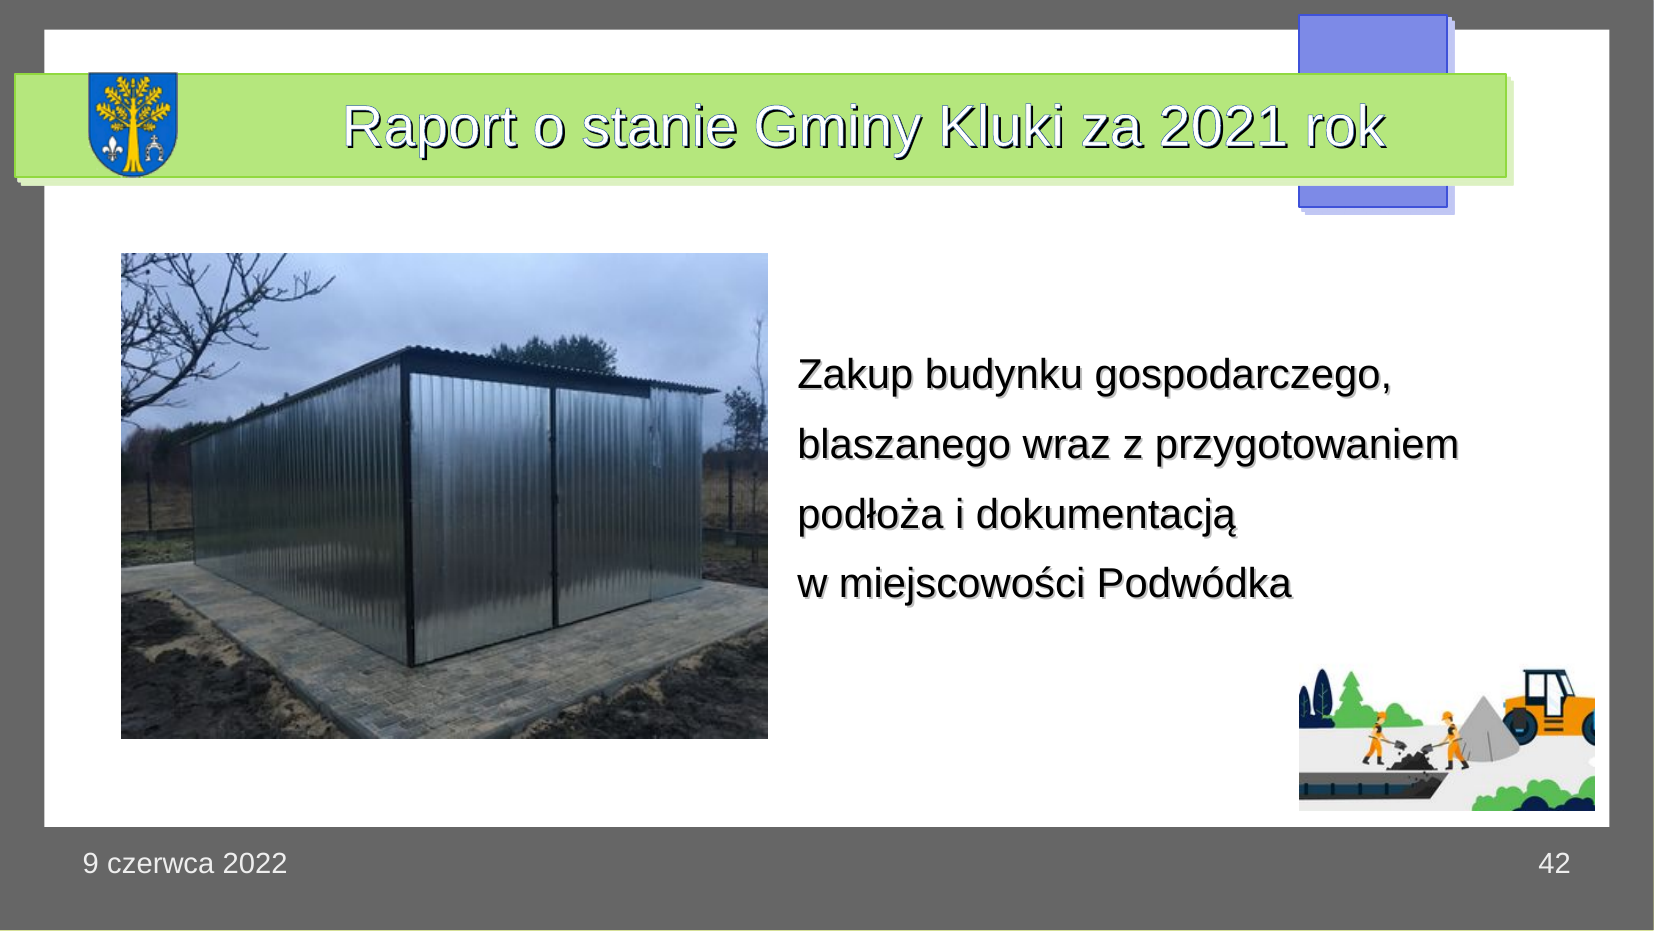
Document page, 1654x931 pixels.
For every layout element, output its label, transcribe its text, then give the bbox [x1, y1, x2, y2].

title Raport o stanie Gminy Kluki za 2021 rok [236, 73, 1654, 178]
picture [121, 253, 768, 739]
text_box Zakup budynku gospodarczego, blaszanego wraz z przygotowaniem podłoża i dokumentacją w miejscowości Podwódka [118, 236, 1536, 768]
picture [88, 72, 178, 178]
picture [1299, 627, 1595, 811]
